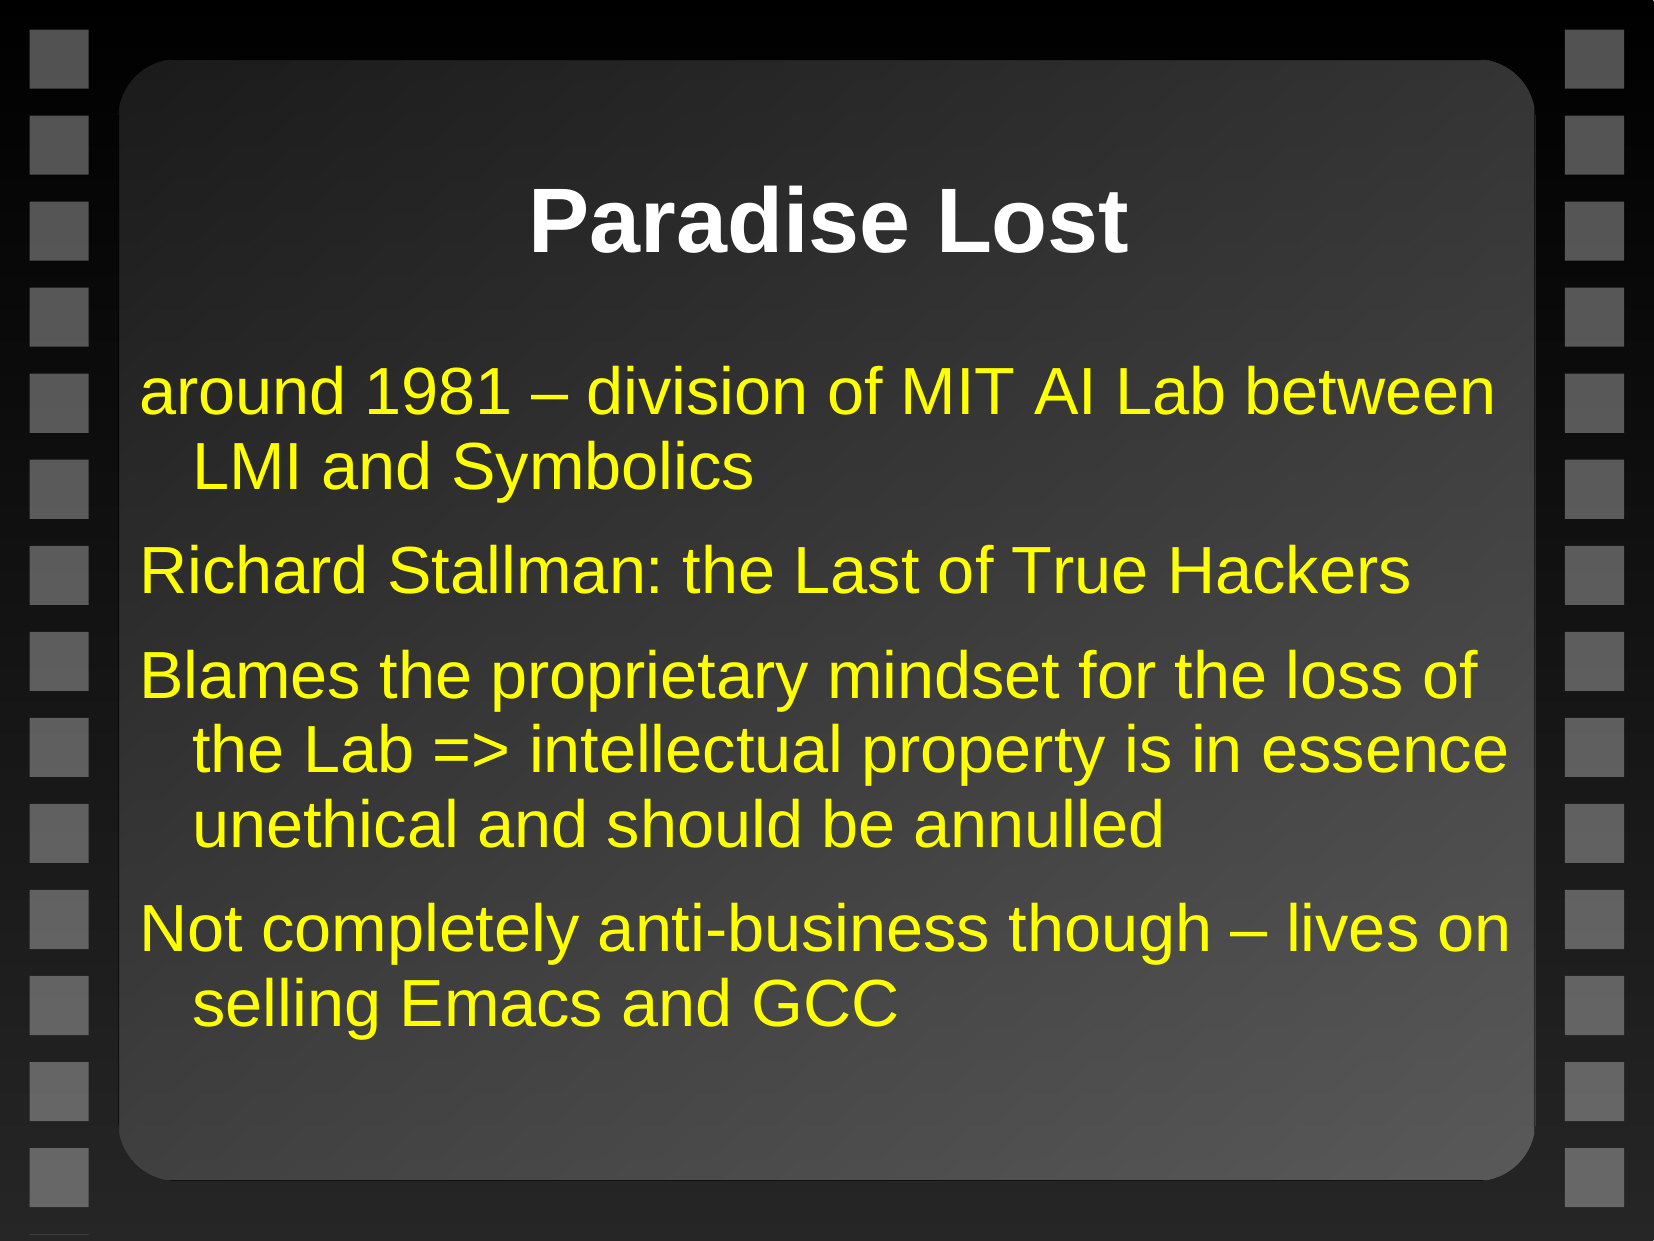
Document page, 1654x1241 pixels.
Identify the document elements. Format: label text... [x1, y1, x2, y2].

list around 1981 – division of MIT AI Lab between LMI and Symbolics Richard Stallman: the Last of True Hackers Blames the proprietary mindset for the loss of the Lab => intellectual property is in essence unethical and should be annulled Not completely anti-business though – lives on selling Emacs and GCC [121, 354, 1534, 1127]
title Paradise Lost [123, 117, 1536, 325]
